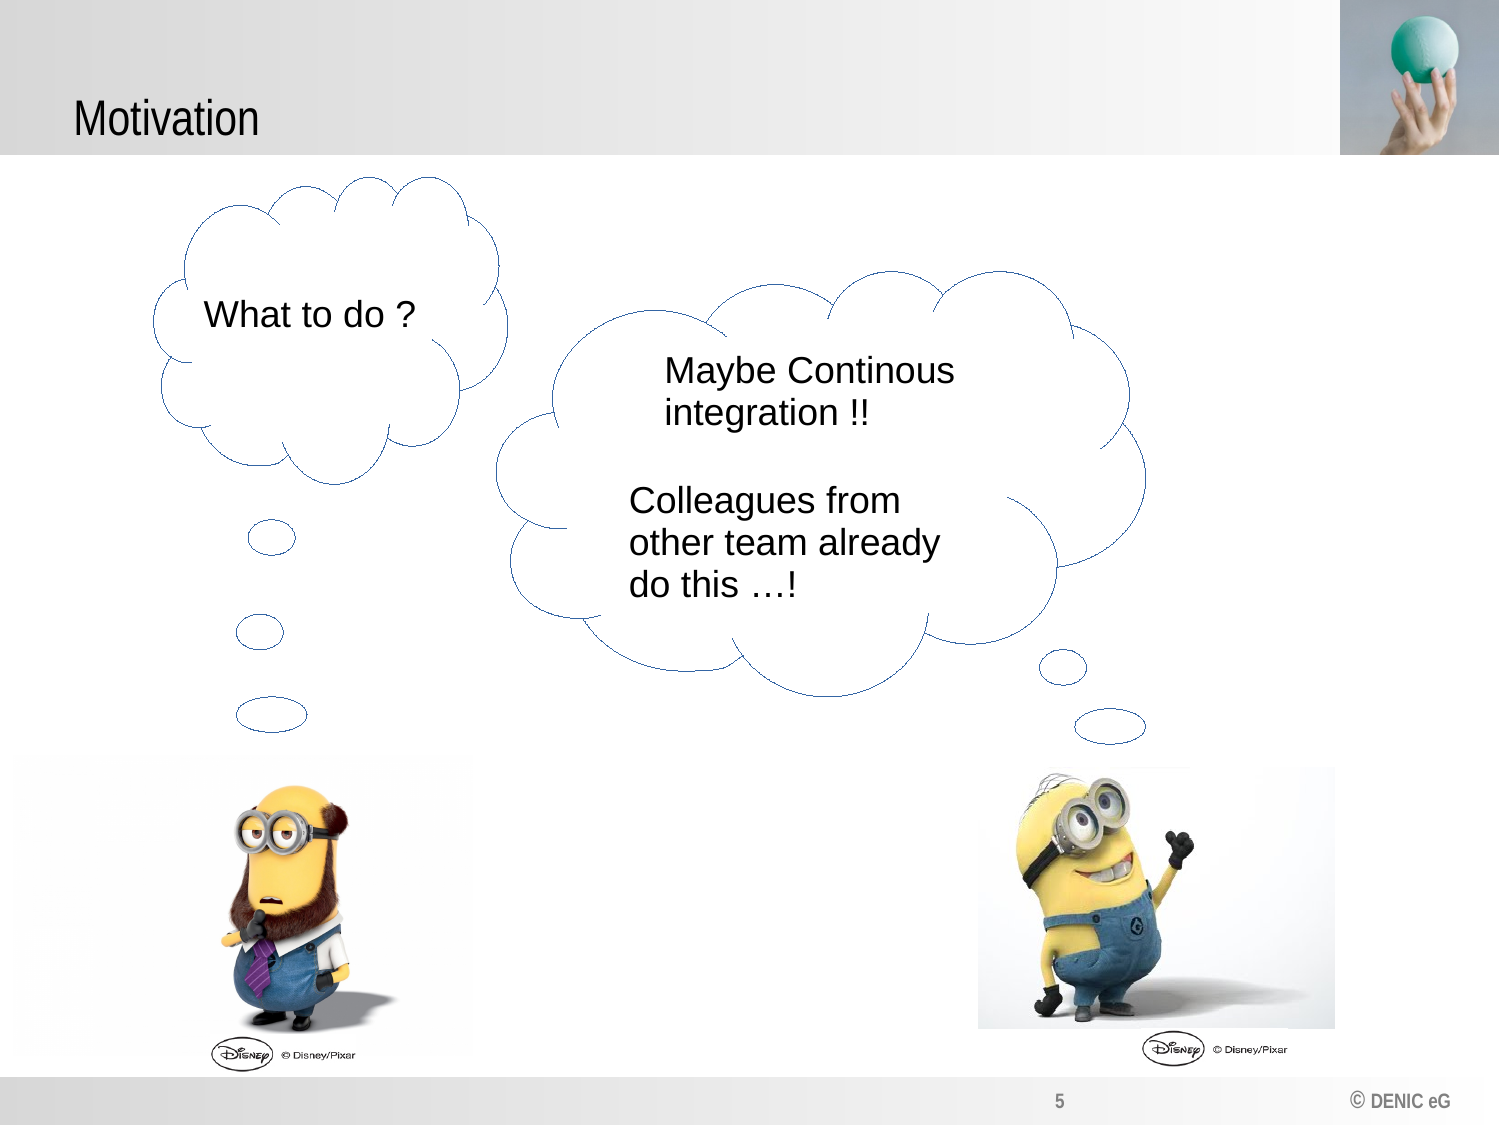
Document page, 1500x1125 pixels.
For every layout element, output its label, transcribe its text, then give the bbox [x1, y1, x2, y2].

text_box What to do ? [153, 285, 438, 343]
text_box <Nummer> © DENIC eG [79, 1083, 1452, 1122]
text_box Motivation [73, 75, 1350, 146]
picture [13, 755, 473, 1075]
picture [1340, 0, 1499, 155]
text_box Maybe Continous integration !! [614, 342, 1004, 442]
picture [978, 767, 1335, 1070]
text_box Colleagues from other team already do this …! [578, 472, 1004, 614]
